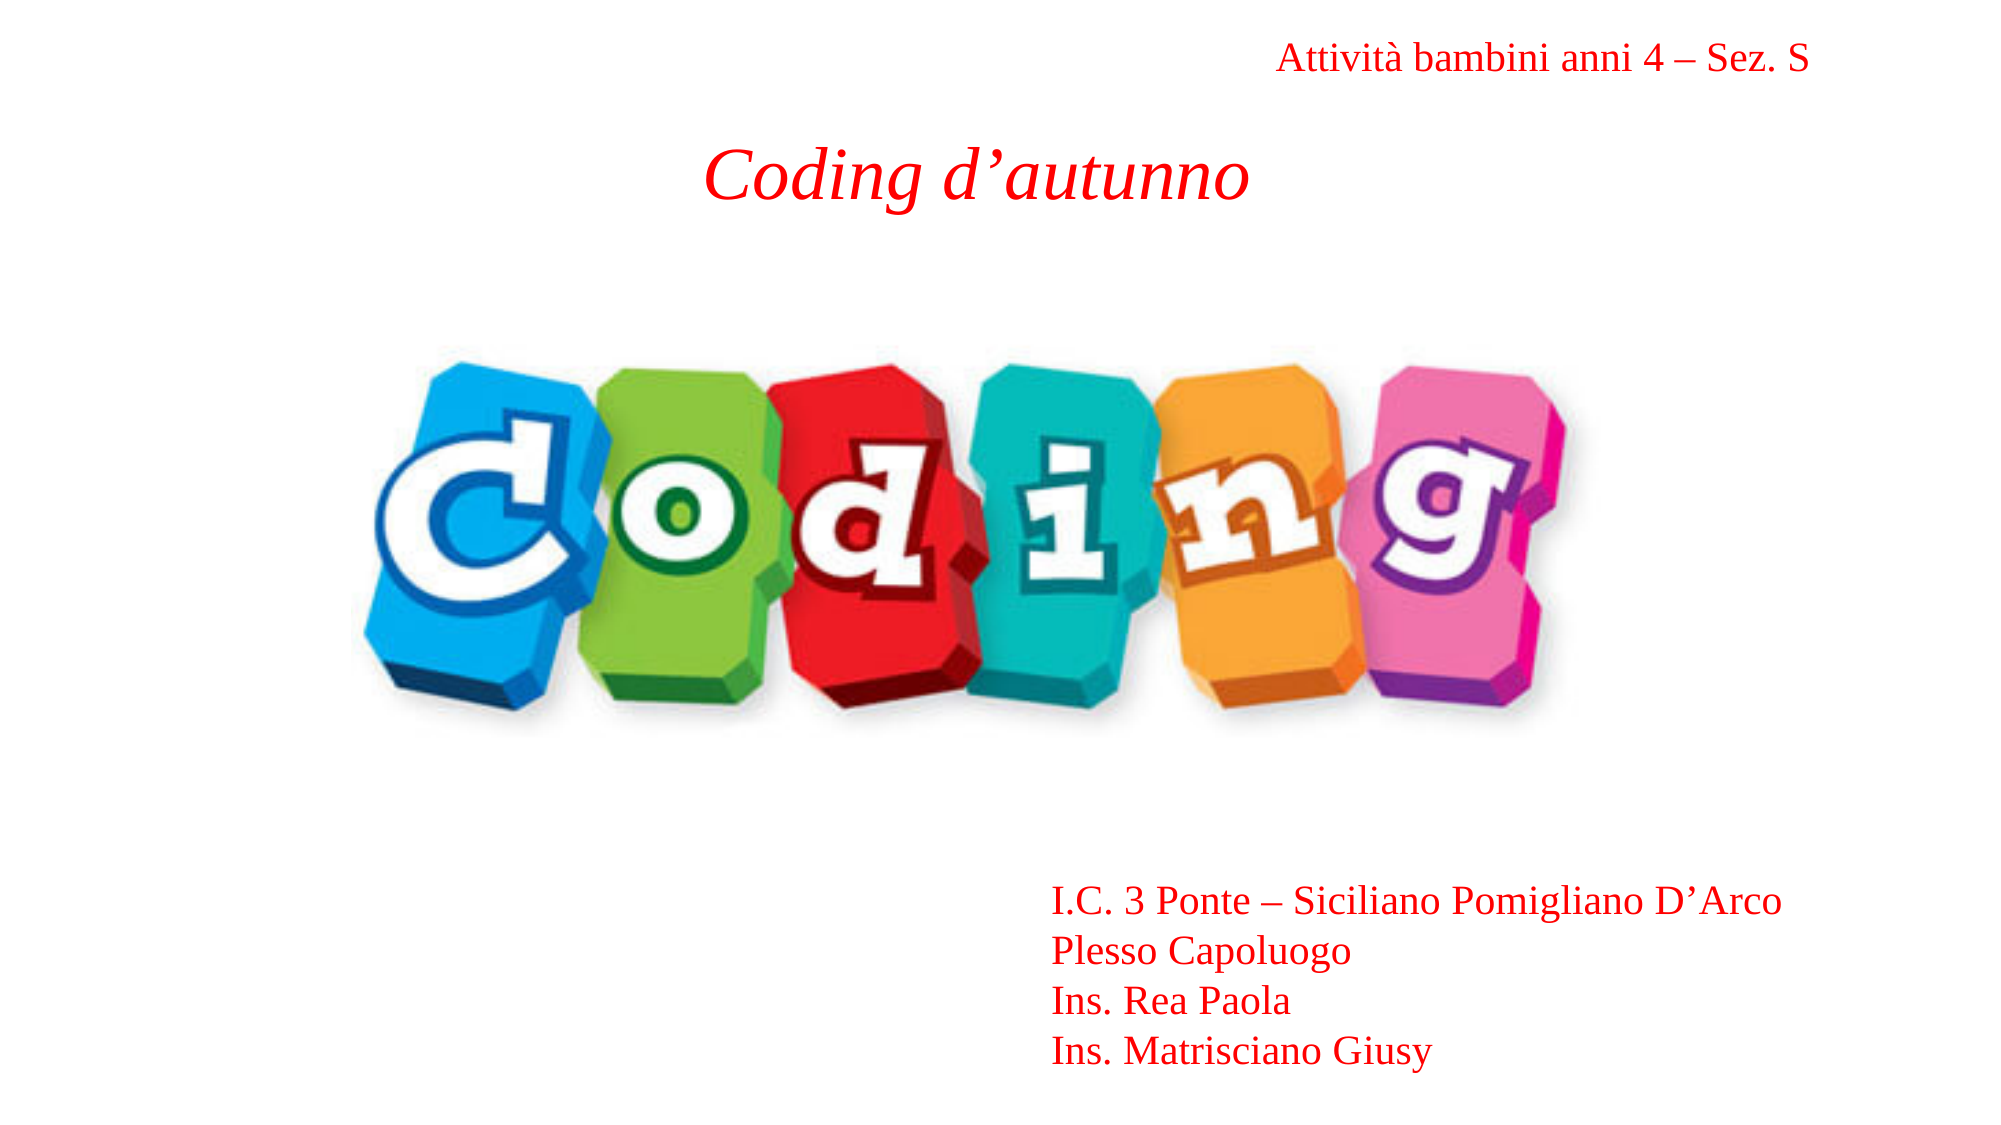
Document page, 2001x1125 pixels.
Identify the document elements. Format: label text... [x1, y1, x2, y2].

picture [351, 223, 1609, 866]
text_box I.C. 3 Ponte – Siciliano Pomigliano D’Arco Plesso Capoluogo Ins. Rea Paola Ins. Matrisciano Giusy [1036, 865, 2000, 1125]
text_box Coding d’autunno [490, 117, 1463, 223]
text_box Attività bambini anni 4 – Sez. S [1260, 22, 2000, 89]
